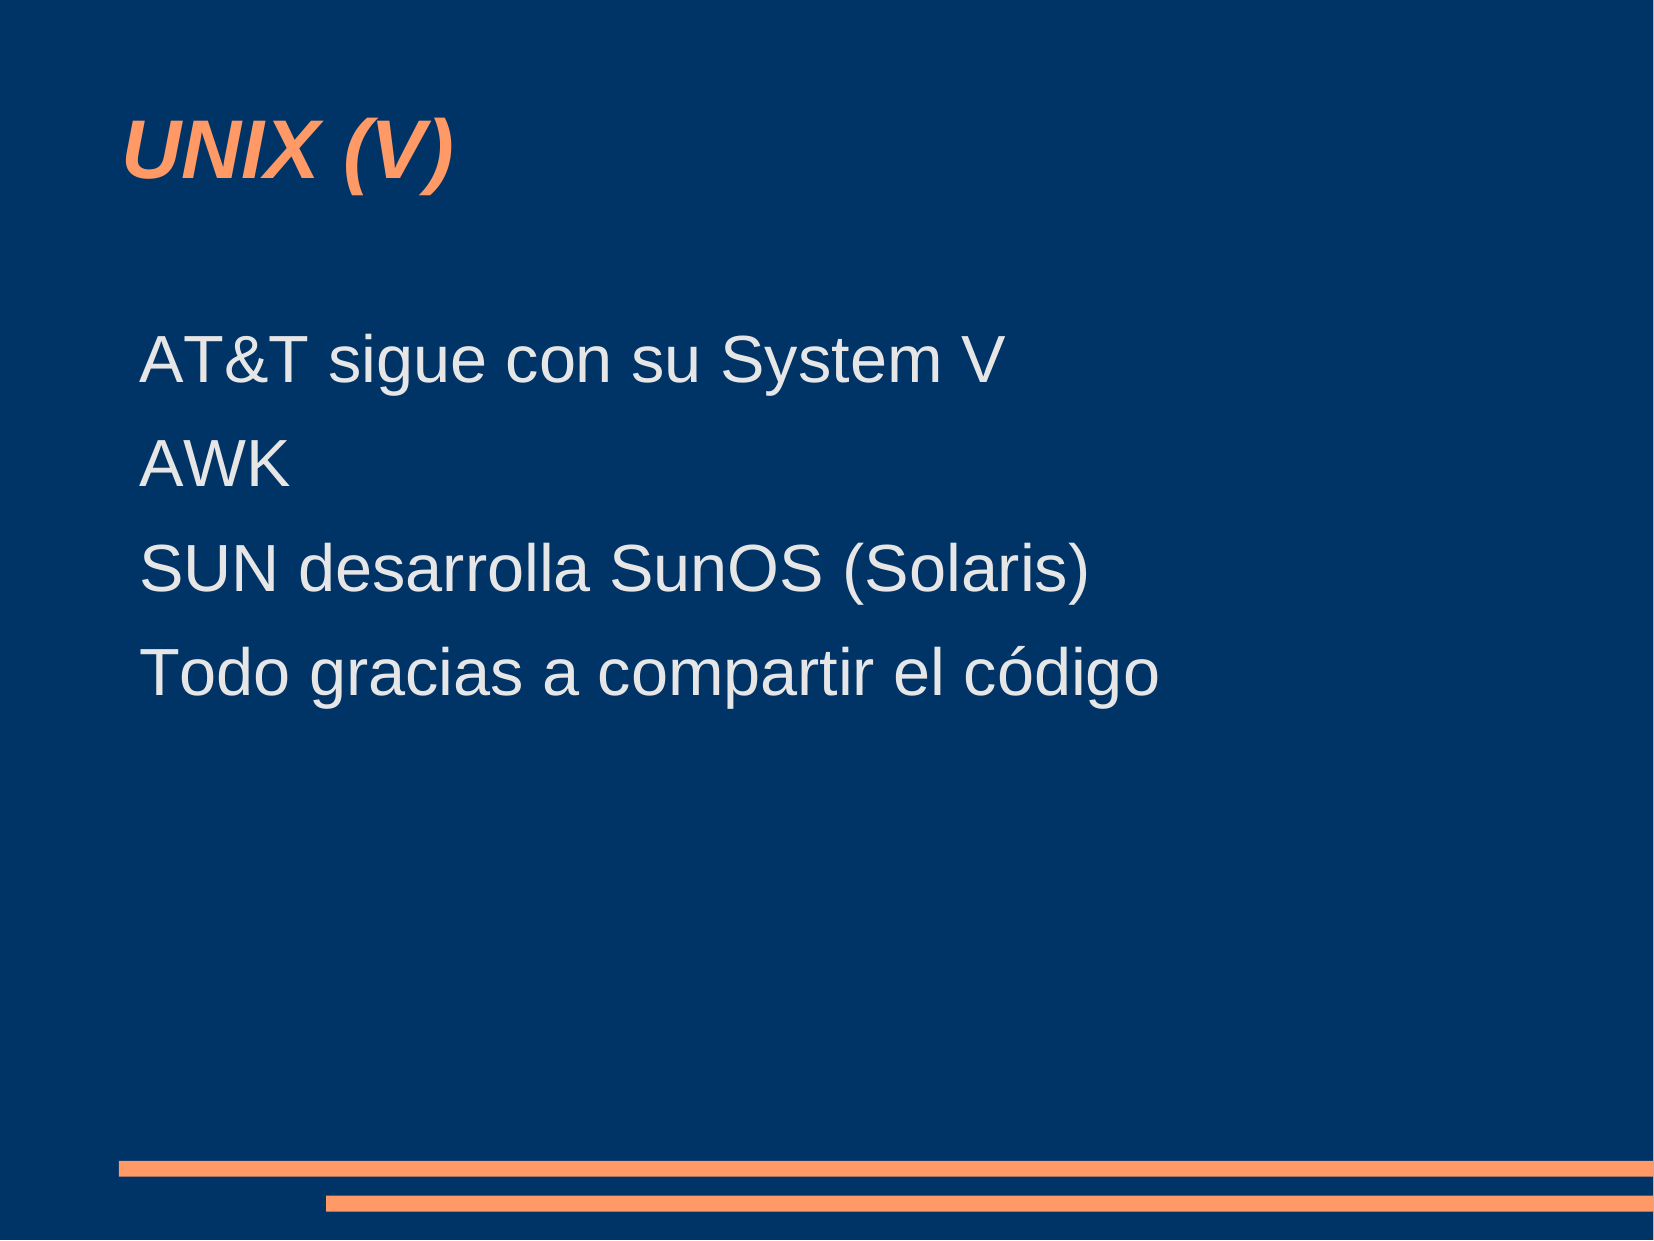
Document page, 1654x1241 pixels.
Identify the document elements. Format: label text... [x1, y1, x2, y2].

list AT&T sigue con su System V AWK SUN desarrolla SunOS (Solaris) Todo gracias a compartir el código [121, 322, 1561, 1118]
title UNIX (V) [121, 53, 1534, 246]
